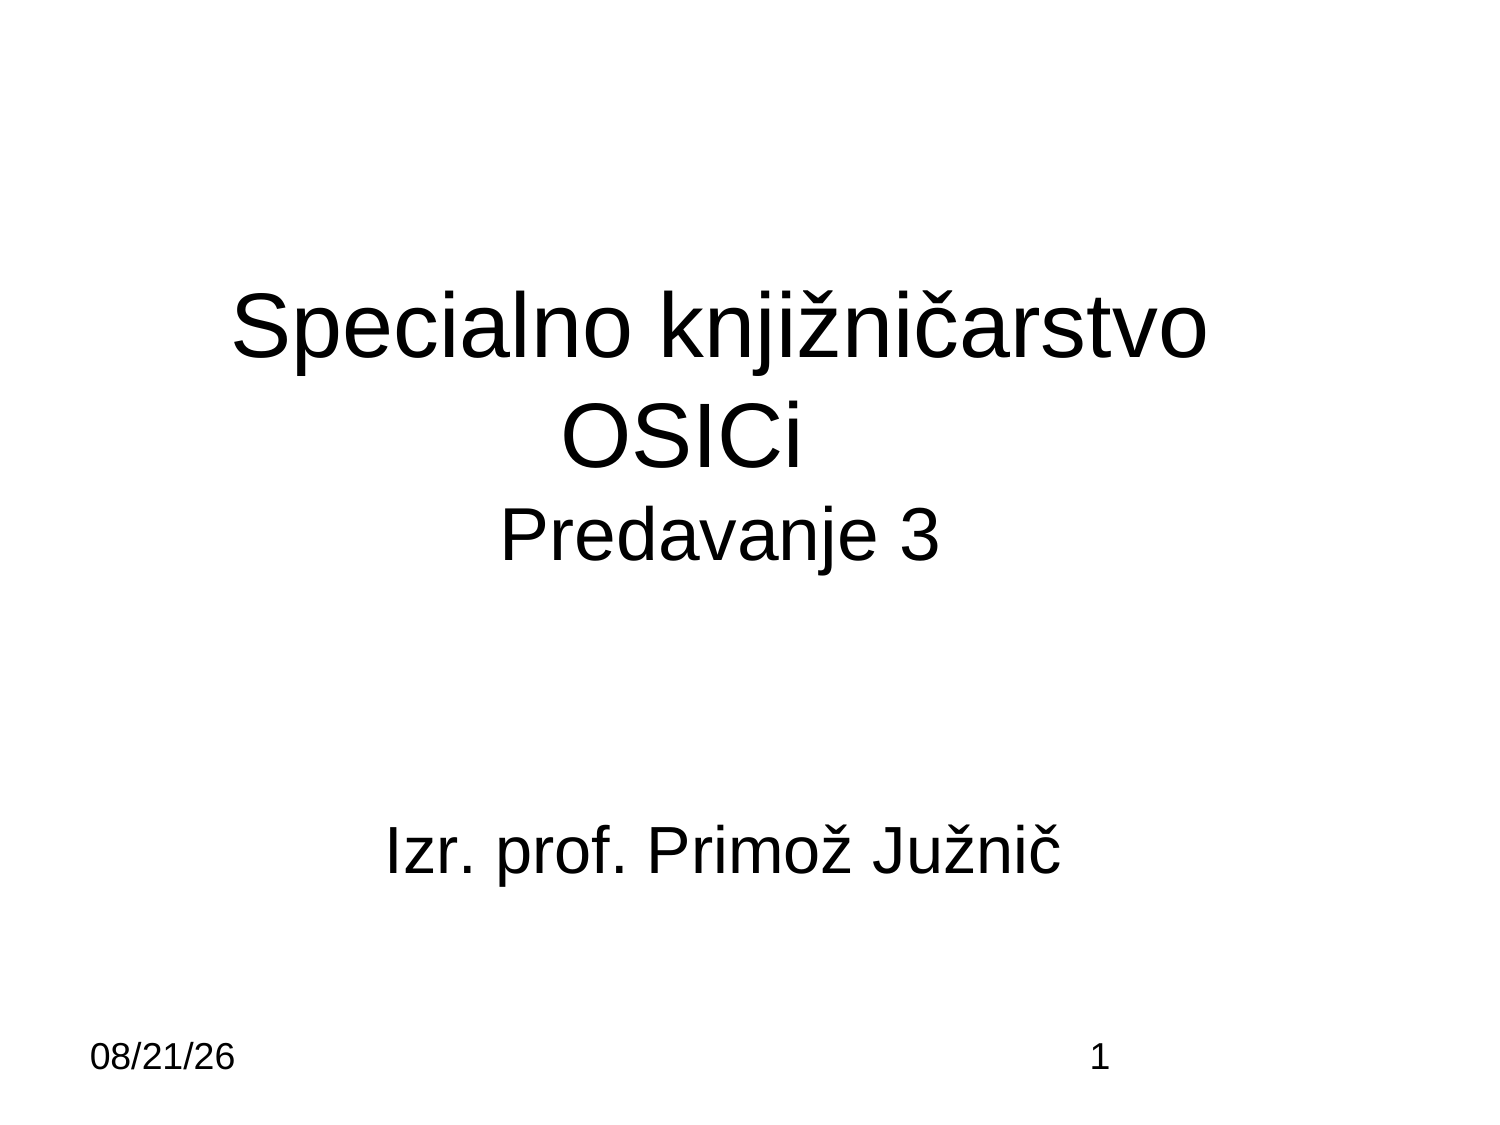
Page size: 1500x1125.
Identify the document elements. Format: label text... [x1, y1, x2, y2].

title Specialno knjižničarstvo OSICi Predavanje 3 [112, 78, 1329, 764]
subtitle Izr. prof. Primož Južnič [224, 798, 1223, 991]
